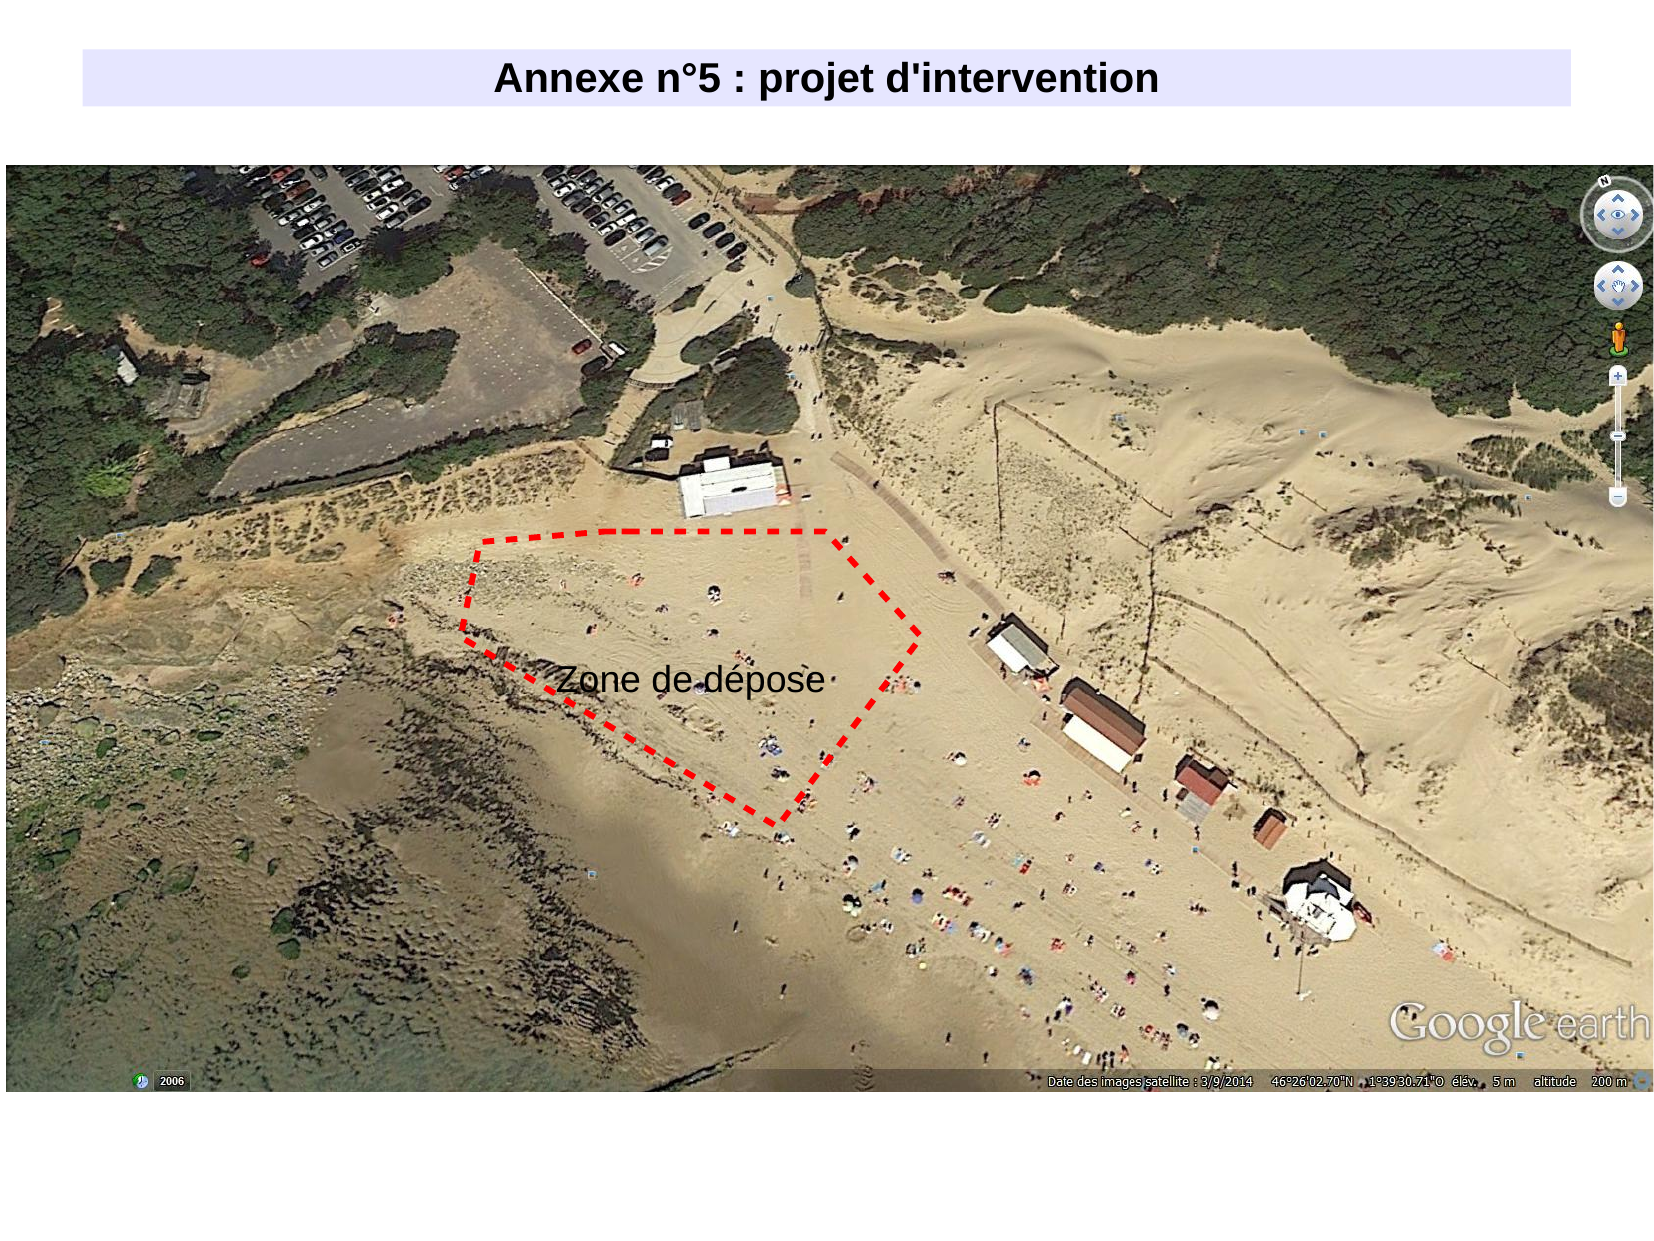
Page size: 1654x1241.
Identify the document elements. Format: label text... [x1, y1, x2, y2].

title Annexe n°5 : projet d'intervention [82, 49, 1571, 107]
picture [6, 165, 1654, 1092]
